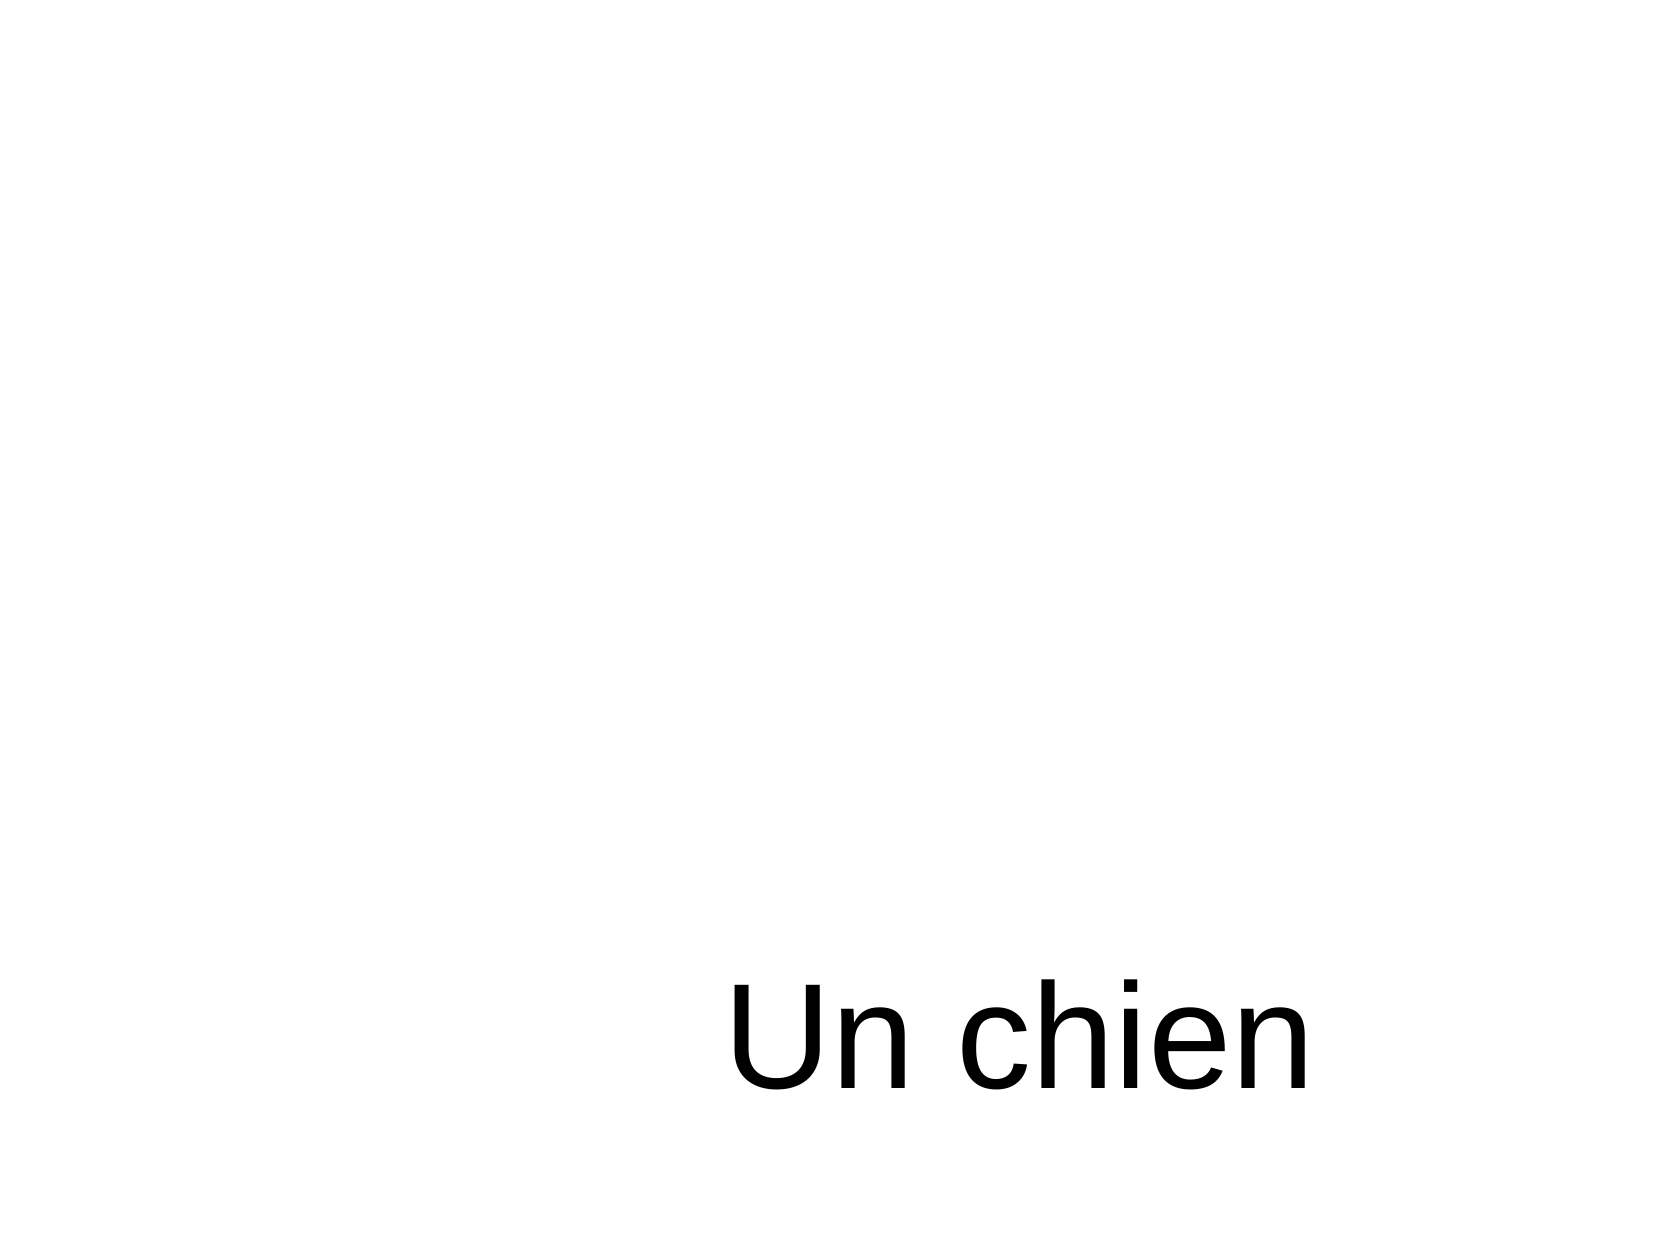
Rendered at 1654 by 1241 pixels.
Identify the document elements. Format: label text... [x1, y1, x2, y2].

text_box Un chien [708, 944, 1536, 1128]
